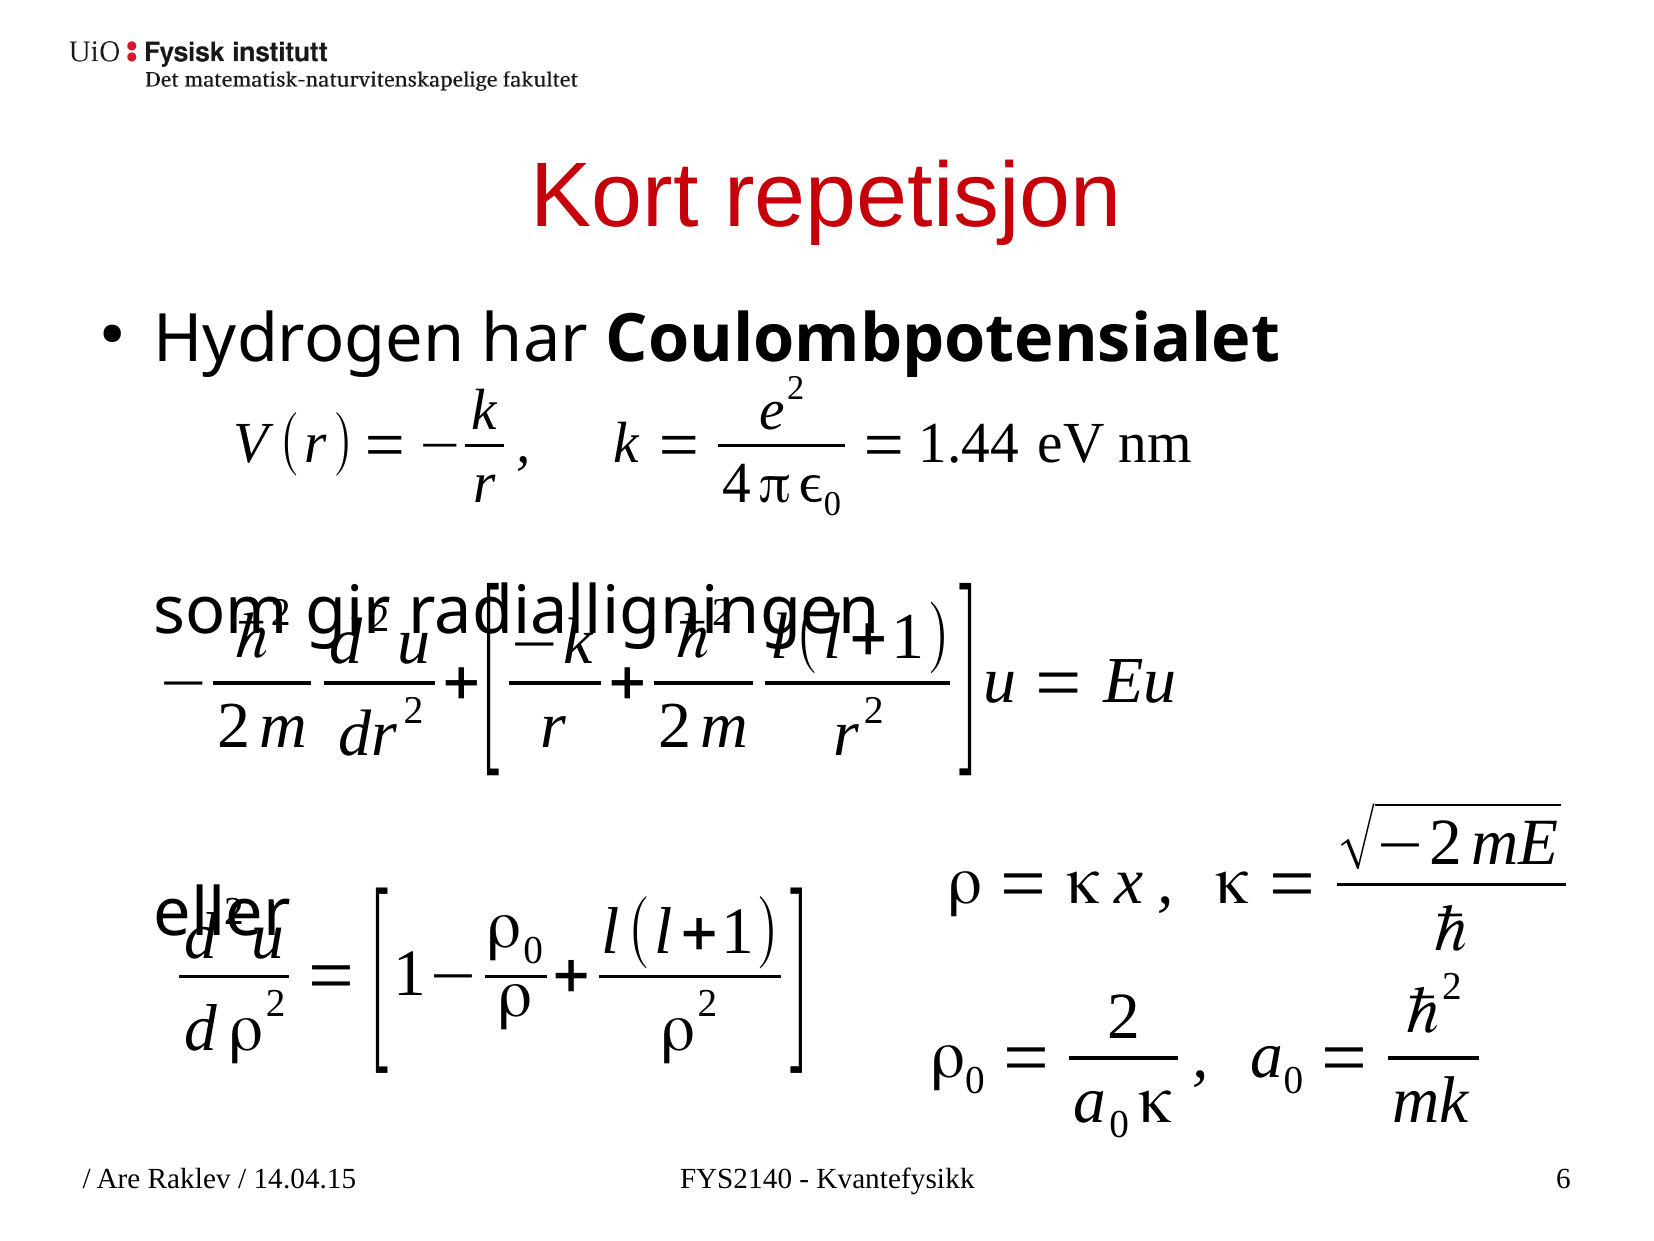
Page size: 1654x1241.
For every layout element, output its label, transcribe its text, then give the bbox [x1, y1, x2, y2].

chart [151, 580, 1185, 780]
title Kort repetisjon [82, 90, 1571, 290]
picture [68, 37, 581, 93]
chart [227, 369, 1201, 524]
chart [923, 800, 1575, 1147]
list Hydrogen har Coulombpotensialet som gir radialligningen eller [82, 290, 1576, 1094]
chart [169, 883, 813, 1076]
